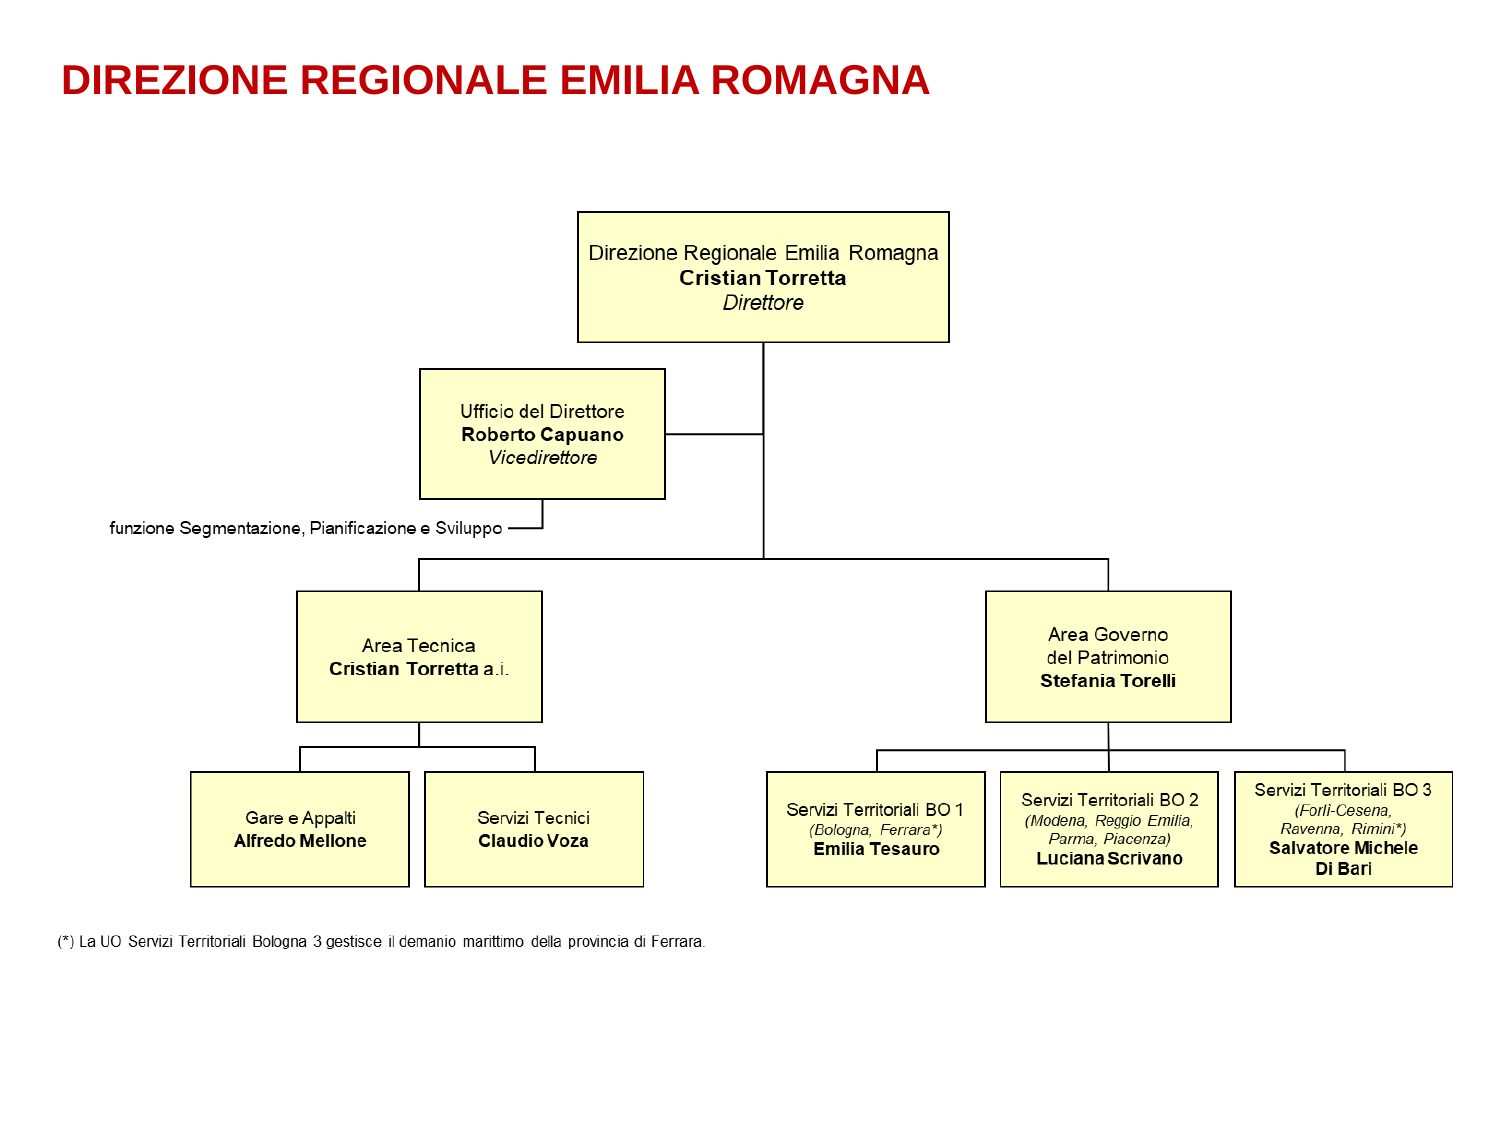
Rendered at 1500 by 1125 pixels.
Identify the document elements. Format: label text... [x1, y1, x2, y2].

picture [37, 211, 1453, 959]
text_box DIREZIONE REGIONALE EMILIA ROMAGNA [46, 45, 1458, 128]
